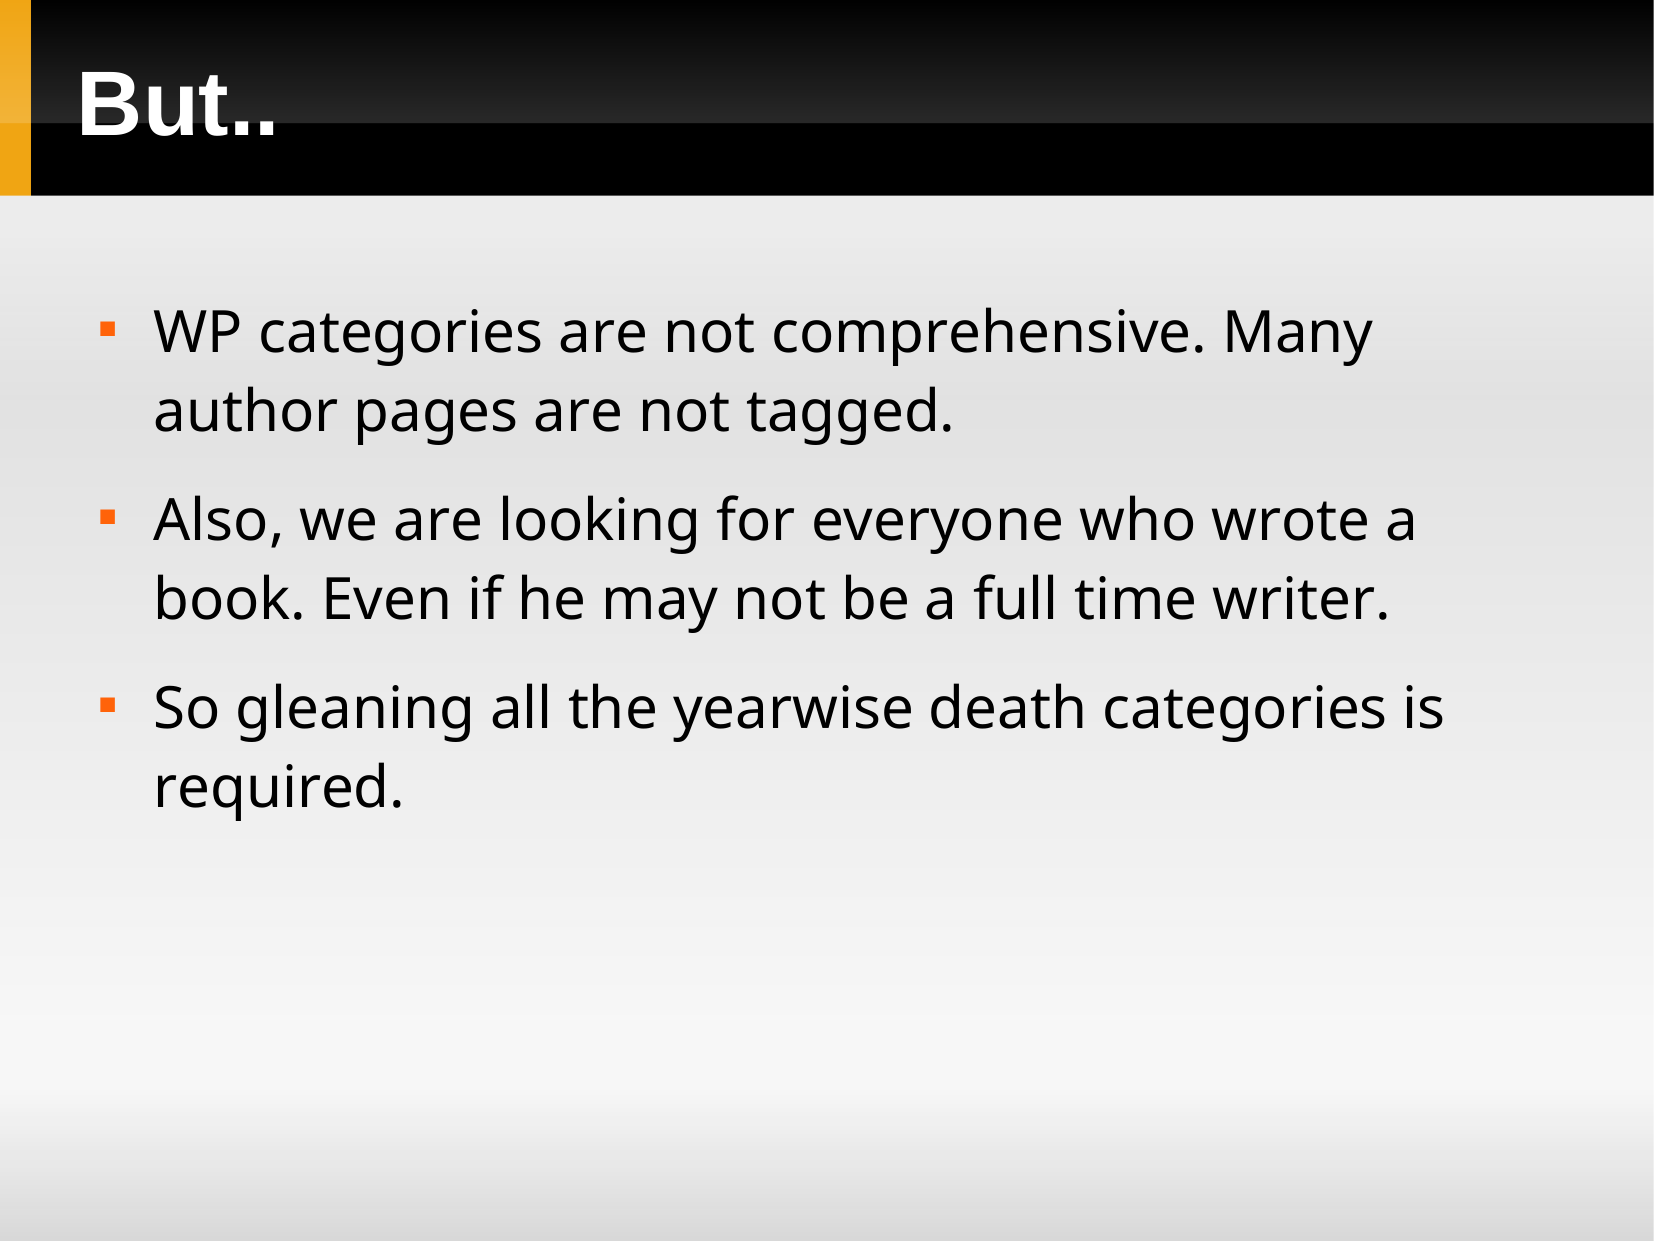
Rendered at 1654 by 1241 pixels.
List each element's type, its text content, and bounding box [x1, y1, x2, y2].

title But.. [76, 0, 1565, 208]
picture [0, 0, 1654, 1241]
list WP categories are not comprehensive. Many author pages are not tagged. Also, we are looking for everyone who wrote a book. Even if he may not be a full time writer. So gleaning all the yearwise death categories is required. [82, 290, 1571, 1109]
